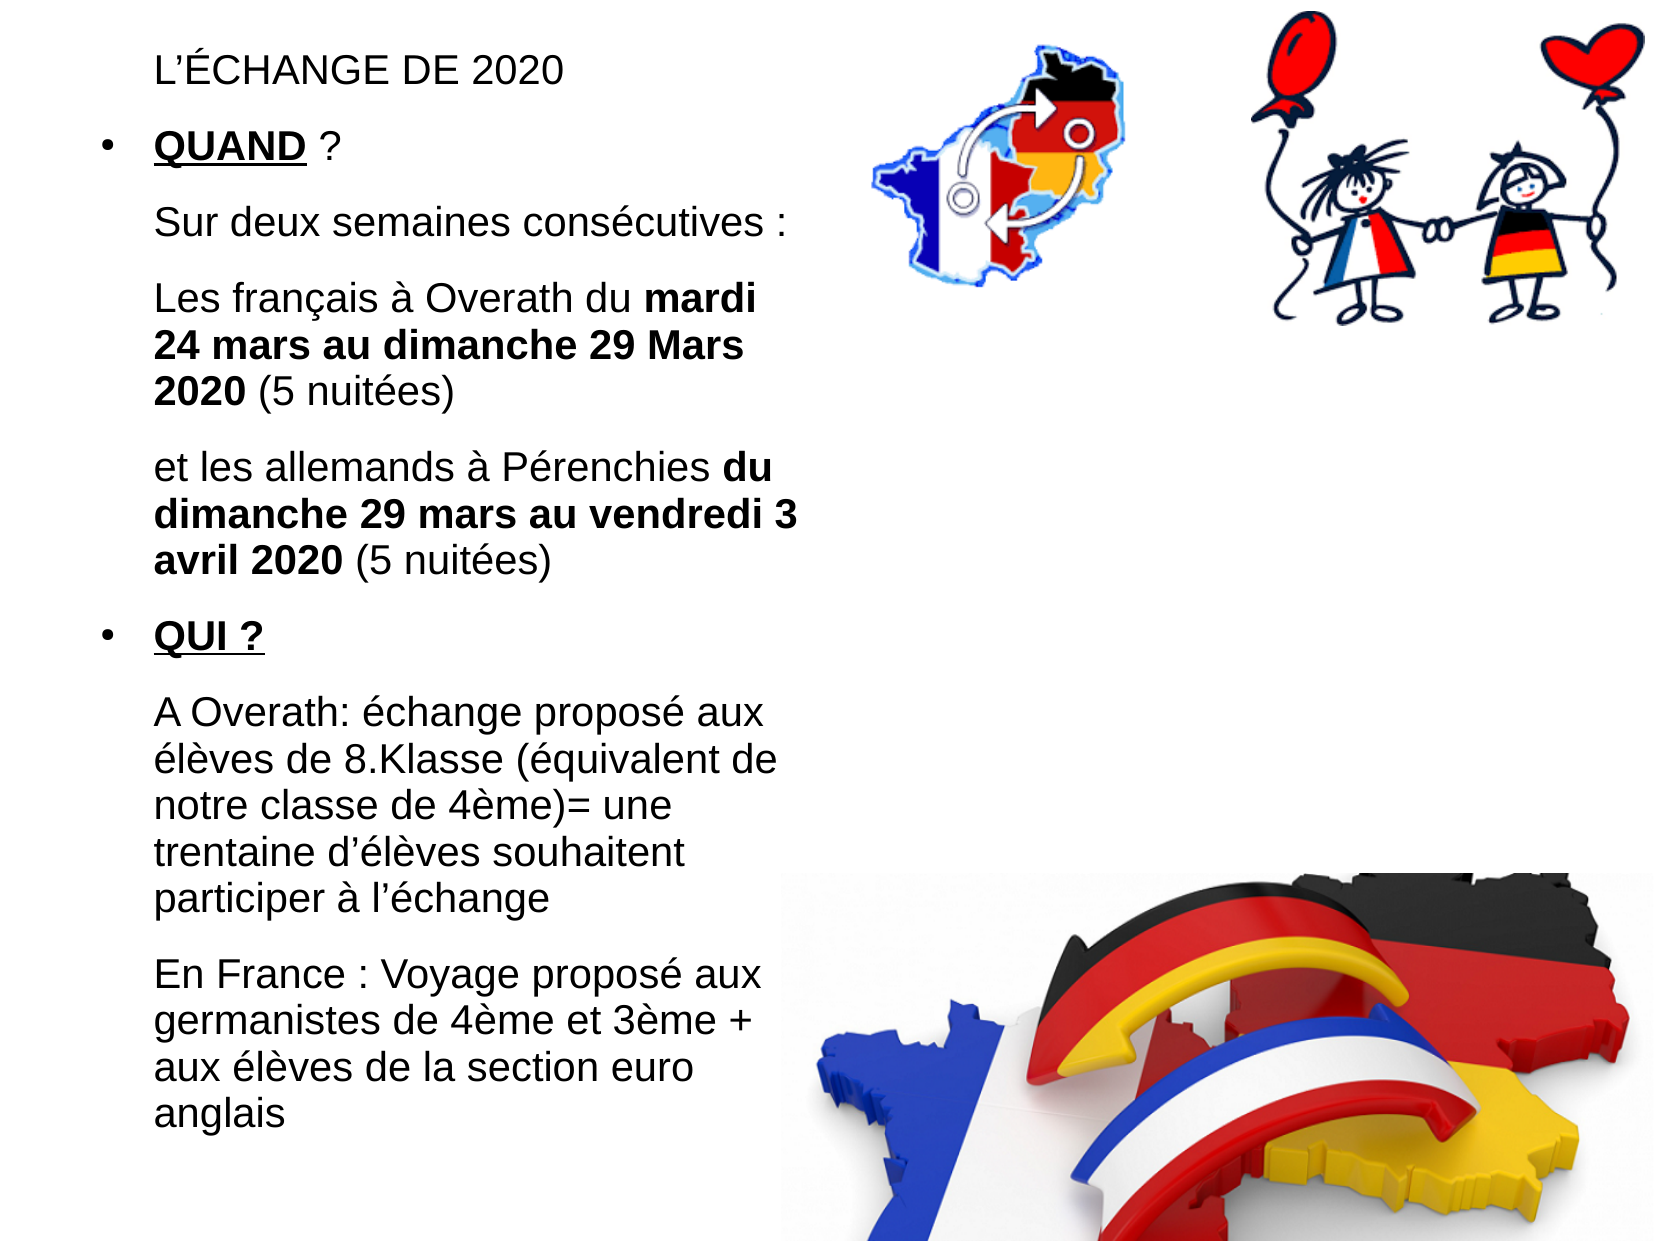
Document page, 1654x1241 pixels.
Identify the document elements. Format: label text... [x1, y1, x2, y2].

list L’ÉCHANGE DE 2020 QUAND ? Sur deux semaines consécutives : Les français à Overath du mardi 24 mars au dimanche 29 Mars 2020 (5 nuitées) et les allemands à Pérenchies du dimanche 29 mars au vendredi 3 avril 2020 (5 nuitées) QUI ? A Overath: échange proposé aux élèves de 8.Klasse (équivalent de notre classe de 4ème)= une trentaine d’élèves souhaitent participer à l’échange En France : Voyage proposé aux germanistes de 4ème et 3ème + aux élèves de la section euro anglais [82, 47, 809, 1241]
picture [781, 873, 1654, 1241]
picture [867, 43, 1130, 307]
picture [1251, 11, 1645, 326]
